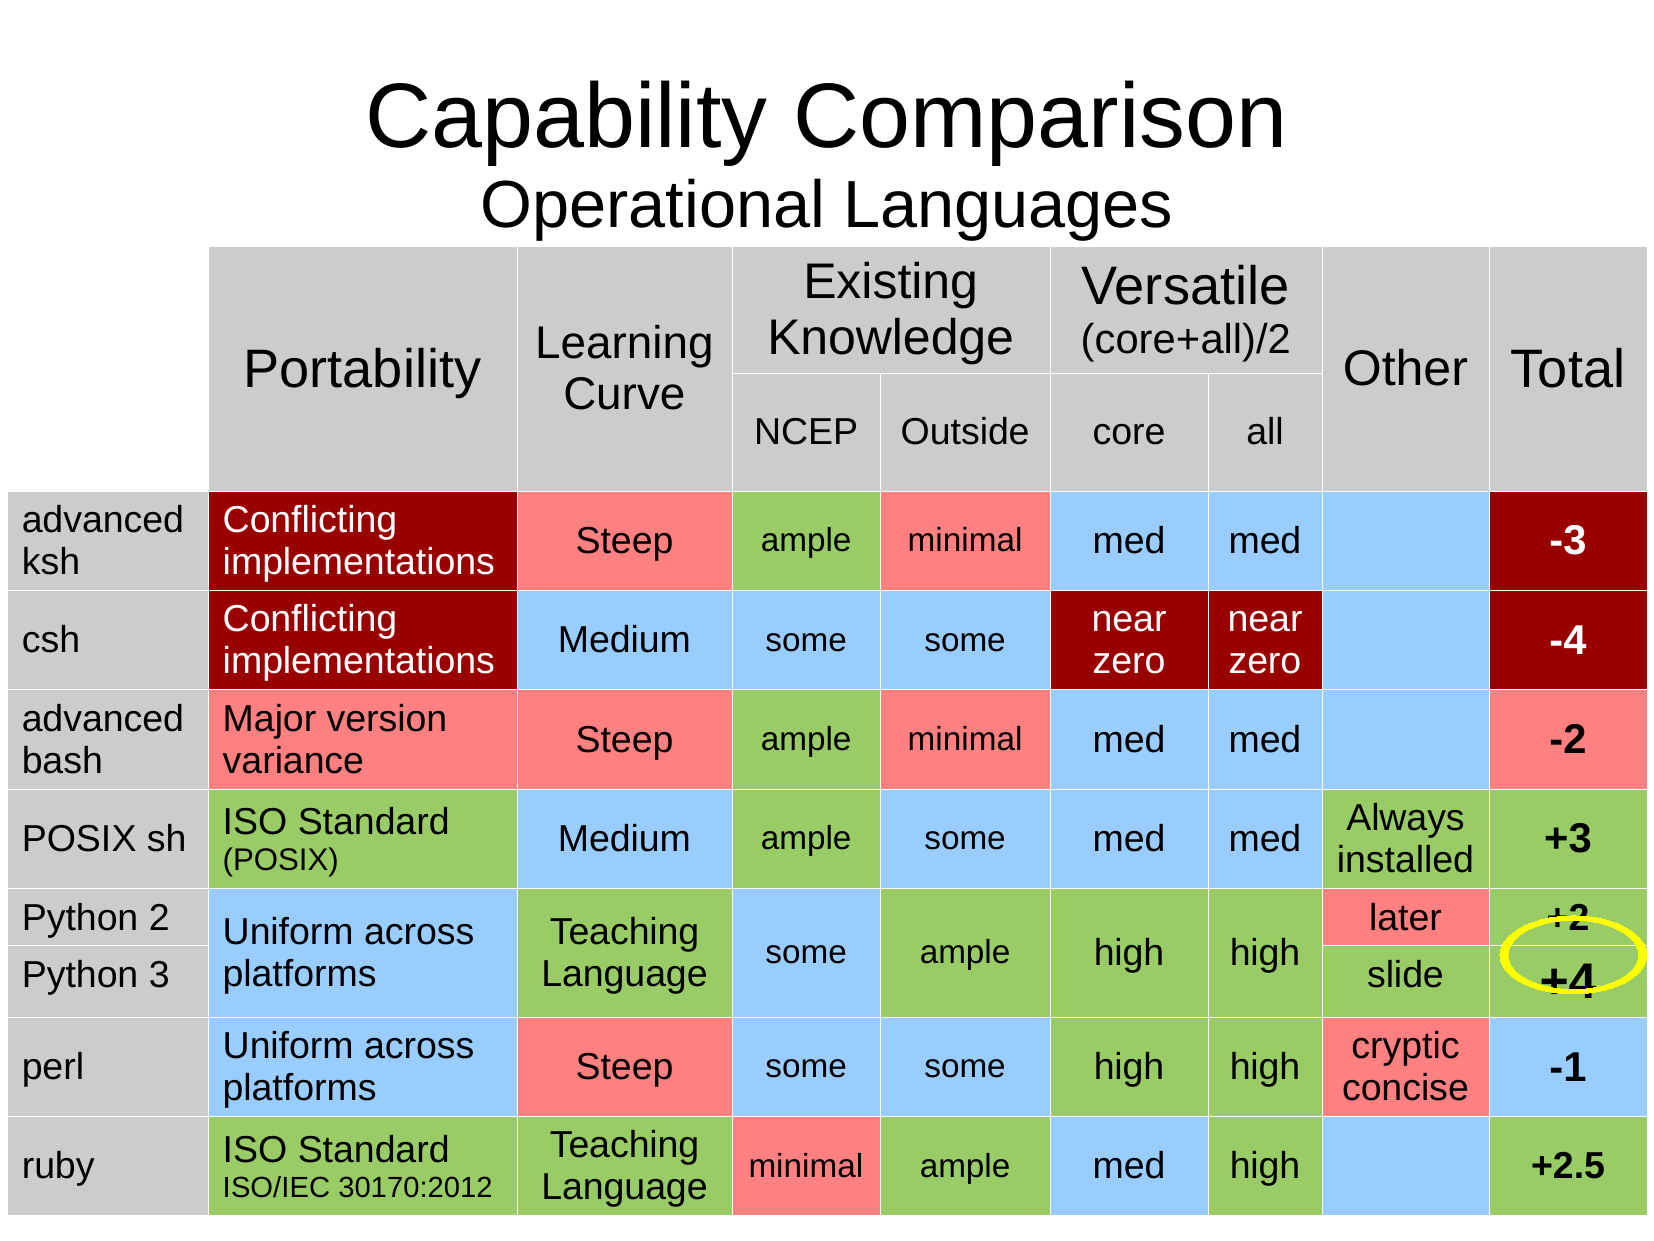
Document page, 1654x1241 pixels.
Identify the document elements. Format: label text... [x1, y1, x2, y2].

table_cell [1323, 1117, 1489, 1215]
table_cell ISO Standard ISO/IEC 30170:2012 [209, 1117, 517, 1215]
table_cell [1323, 492, 1489, 590]
table_cell Steep [518, 1018, 732, 1116]
table_cell advanced ksh [8, 492, 208, 590]
table_cell NCEP [733, 374, 880, 491]
table_cell high [1209, 1018, 1322, 1116]
table_cell csh [8, 591, 208, 689]
table_cell some [733, 591, 880, 689]
table_cell med [1051, 690, 1208, 789]
table_cell perl [8, 1018, 208, 1116]
table_cell -3 [1490, 492, 1647, 590]
table_cell ample [881, 889, 1050, 1017]
table_cell high [1051, 889, 1208, 1017]
table_cell slide [1323, 946, 1489, 1017]
table_cell ISO Standard (POSIX) [209, 790, 517, 888]
table_cell med [1209, 690, 1322, 789]
table_header Versatile (core+all)/2 [1051, 257, 1322, 373]
table_cell Steep [518, 492, 732, 590]
table_header Total [1490, 247, 1647, 491]
table_cell +3 [1490, 790, 1647, 888]
table_cell +4 [1509, 946, 1638, 989]
table_cell POSIX sh [8, 790, 208, 888]
table_cell ample [733, 492, 880, 590]
table_cell near zero [1209, 591, 1322, 689]
table_cell Medium [518, 790, 732, 888]
table_cell some [881, 1018, 1050, 1116]
table_cell [1323, 690, 1489, 789]
table_header Learning Curve [518, 257, 732, 491]
table_cell minimal [881, 492, 1050, 590]
table_header Existing Knowledge [733, 257, 1050, 373]
table_cell med [1209, 492, 1322, 590]
table_cell some [881, 591, 1050, 689]
table_cell med [1051, 1117, 1208, 1215]
table_cell some [733, 1018, 880, 1116]
table_cell cryptic concise [1323, 1018, 1489, 1116]
table_cell high [1209, 889, 1322, 1017]
table_cell Python 3 [8, 946, 208, 1017]
table_cell ruby [8, 1117, 208, 1215]
table_cell +2 [1512, 921, 1635, 945]
table_cell Major version variance [209, 690, 517, 789]
table_cell some [881, 790, 1050, 888]
table_cell +4 [1575, 972, 1584, 986]
table_cell Python 2 [8, 889, 208, 945]
table_cell minimal [881, 690, 1050, 789]
table_cell Uniform across platforms [209, 1018, 517, 1116]
table_cell Medium [518, 591, 732, 689]
table_cell Conflicting implementations [209, 492, 517, 590]
table_cell +2 [1490, 889, 1647, 945]
table_cell near zero [1051, 591, 1208, 689]
table_cell med [1051, 492, 1208, 590]
table_header Other [1323, 257, 1489, 491]
table_cell Steep [518, 690, 732, 789]
text_box [1499, 915, 1647, 994]
table_cell +2.5 [1490, 1117, 1647, 1215]
table_cell Conflicting implementations [209, 591, 517, 689]
table_cell ample [733, 690, 880, 789]
table_header Portability [209, 257, 517, 491]
table_cell [1323, 591, 1489, 689]
table_cell ample [733, 790, 880, 888]
title Capability Comparison Operational Languages [82, 49, 1571, 257]
table_cell med [1209, 790, 1322, 888]
table_header [8, 247, 208, 491]
table_cell Outside [881, 374, 1050, 491]
table_cell high [1209, 1117, 1322, 1215]
table_cell high [1051, 1018, 1208, 1116]
table_cell Always installed [1323, 790, 1489, 888]
table_cell Teaching Language [518, 1117, 732, 1215]
table_cell later [1323, 889, 1489, 945]
table_cell all [1209, 374, 1322, 491]
table_cell advanced bash [8, 690, 208, 789]
table_cell +4 [1490, 946, 1647, 1017]
table_cell med [1051, 790, 1208, 888]
table_cell minimal [733, 1117, 880, 1215]
table_cell core [1051, 374, 1208, 491]
table_cell ample [881, 1117, 1050, 1215]
table_cell -1 [1490, 1018, 1647, 1116]
table_cell some [733, 889, 880, 1017]
table_cell Uniform across platforms [209, 889, 517, 1017]
table_cell -4 [1490, 591, 1647, 689]
table_cell -2 [1490, 690, 1647, 789]
table_cell Teaching Language [518, 889, 732, 1017]
